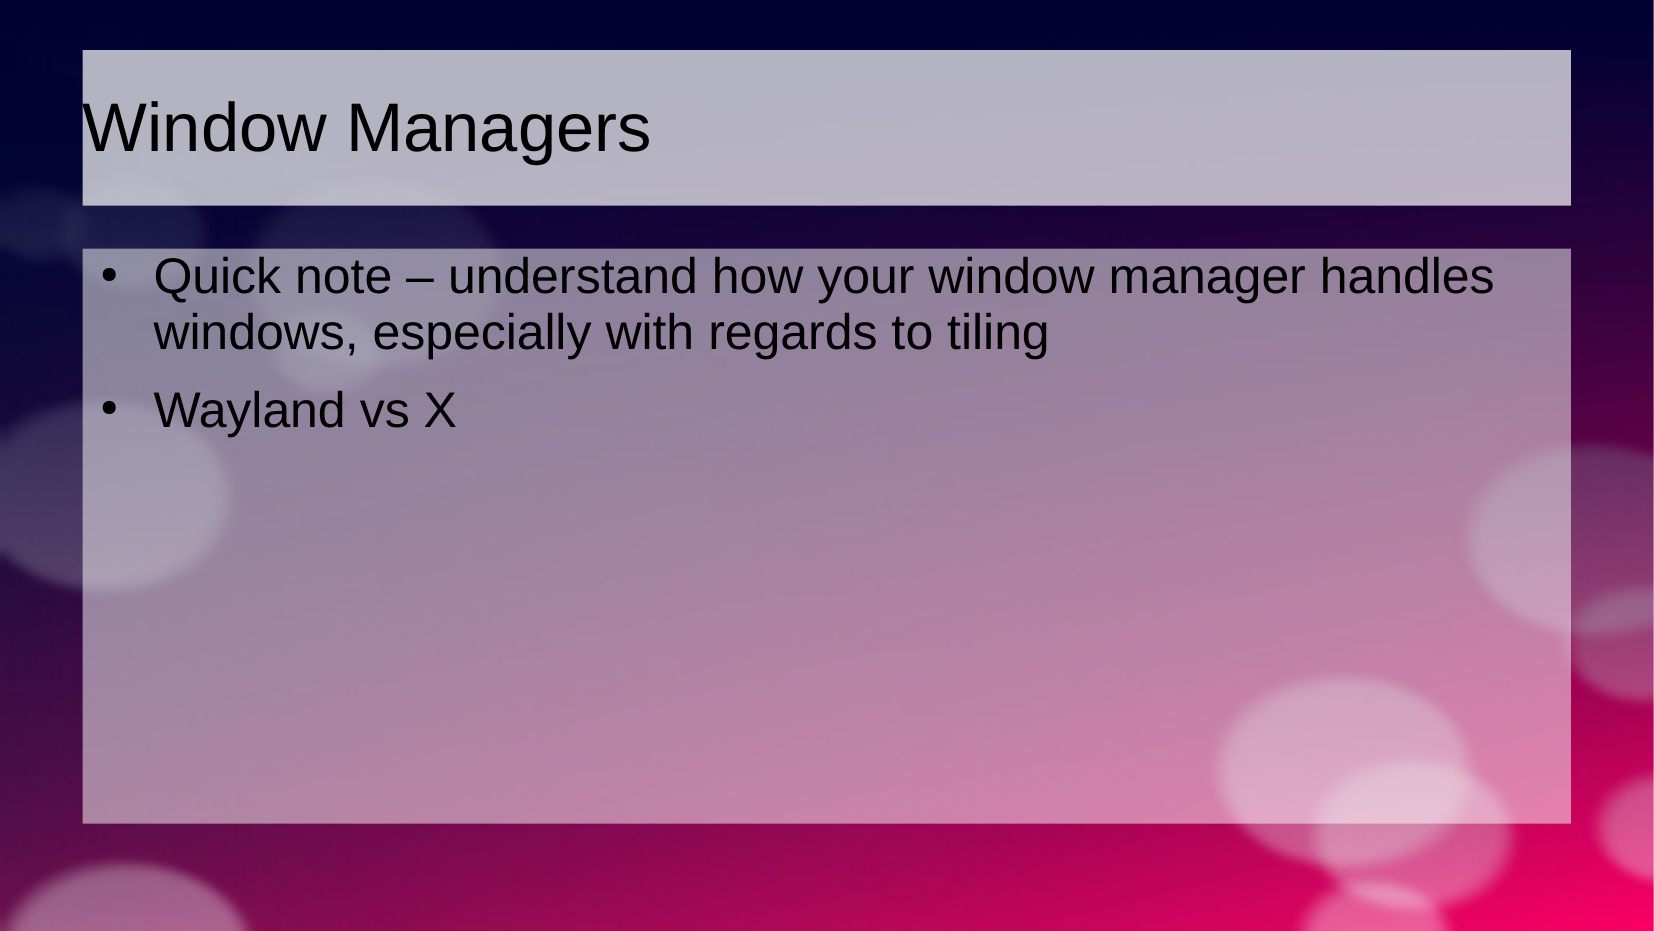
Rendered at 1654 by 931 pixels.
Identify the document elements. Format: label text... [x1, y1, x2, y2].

picture [0, 0, 1654, 931]
list Quick note – understand how your window manager handles windows, especially with regards to tiling Wayland vs X [82, 248, 1571, 824]
title Window Managers [82, 50, 1571, 206]
